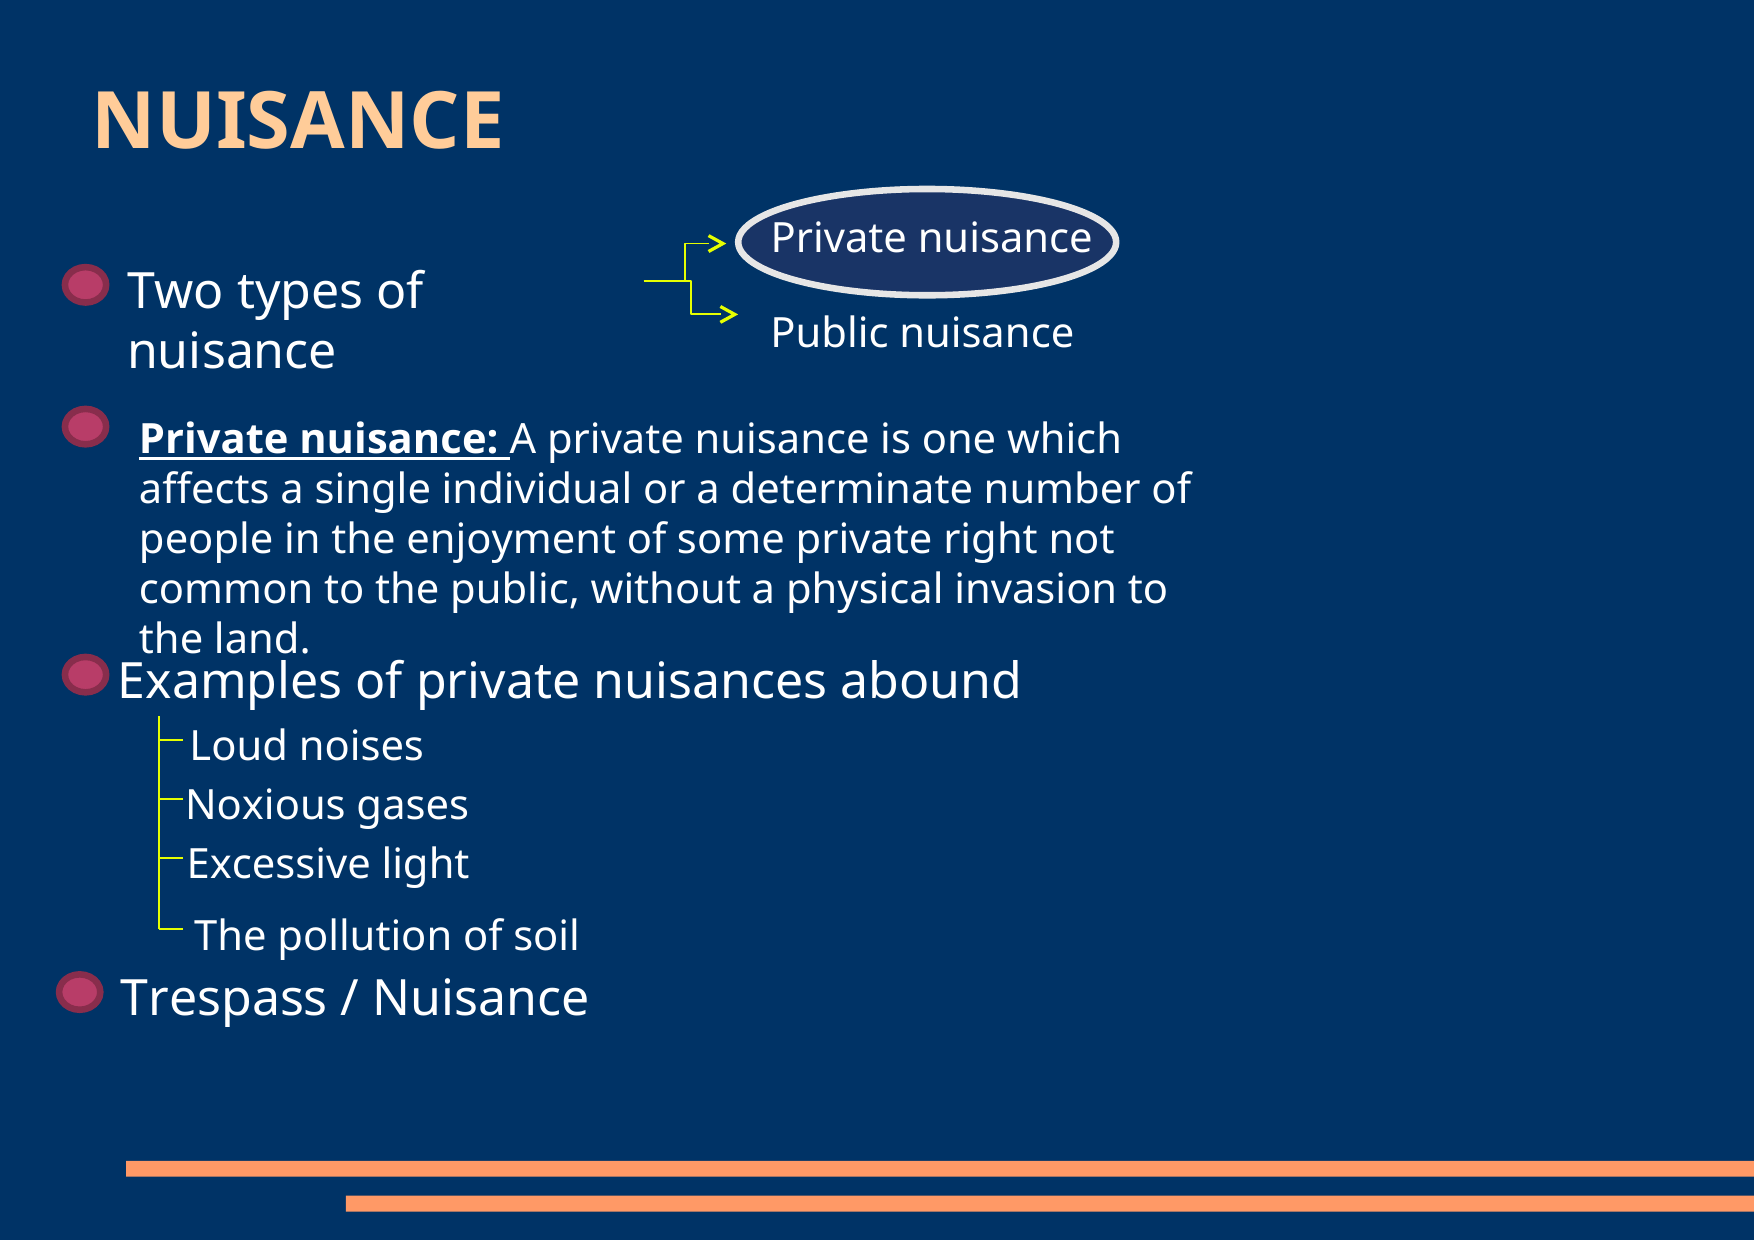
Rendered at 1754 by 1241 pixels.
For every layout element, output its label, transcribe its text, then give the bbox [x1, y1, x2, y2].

text_box Private nuisance: A private nuisance is one which affects a single individual or a determinate number of people in the enjoyment of some private right not common to the public, without a physical invasion to the land. [123, 397, 1258, 670]
text_box The pollution of soil [179, 893, 596, 950]
text_box [64, 408, 107, 445]
text_box Noxious gases [169, 763, 485, 836]
text_box Public nuisance [755, 290, 1090, 364]
text_box Loud noises [174, 704, 440, 763]
text_box Excessive light [171, 822, 485, 895]
text_box Trespass / Nuisance [105, 950, 605, 1034]
text_box [64, 267, 107, 303]
text_box [764, 269, 1091, 290]
text_box Private nuisance [755, 196, 1119, 269]
text_box [59, 974, 101, 1010]
title NUISANCE [76, 54, 526, 195]
text_box [833, 188, 1021, 196]
text_box [64, 656, 102, 693]
text_box Two types of nuisance [112, 243, 644, 387]
text_box [738, 220, 755, 265]
text_box Examples of private nuisances abound [102, 633, 1038, 716]
